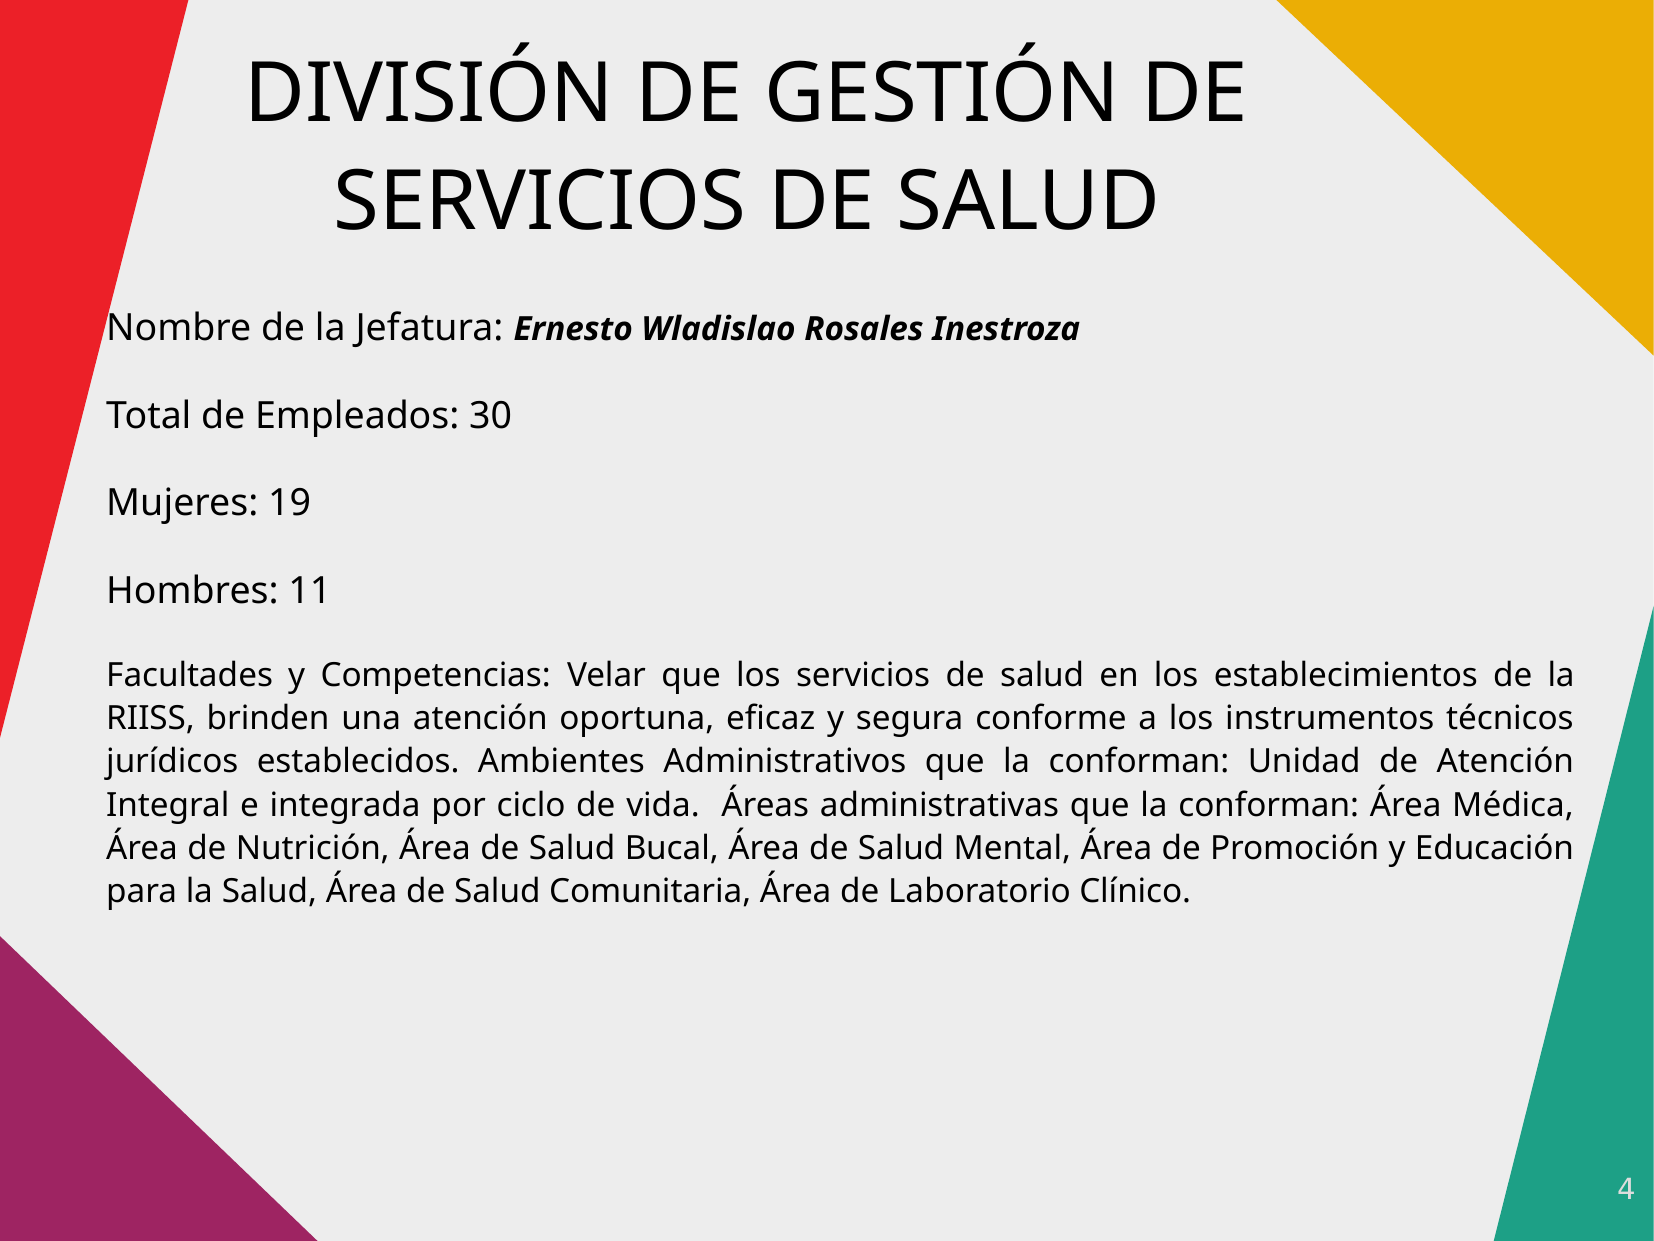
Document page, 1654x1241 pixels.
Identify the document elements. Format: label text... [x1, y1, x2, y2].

title DIVISIÓN DE GESTIÓN DE SERVICIOS DE SALUD [82, 30, 1412, 246]
text_box Nombre de la Jefatura: Ernesto Wladislao Rosales Inestroza Total de Empleados: 30 Mujeres: 19 Hombres: 11 Facultades y Competencias: Velar que los servicios de salud en los establecimientos de la RIISS, brinden una atención oportuna, eficaz y segura conforme a los instrumentos técnicos jurídicos establecidos. Ambientes Administrativos que la conforman: Unidad de Atención Integral e integrada por ciclo de vida. Áreas administrativas que la conforman: Área Médica, Área de Nutrición, Área de Salud Bucal, Área de Salud Mental, Área de Promoción y Educación para la Salud, Área de Salud Comunitaria, Área de Laboratorio Clínico. [106, 299, 1577, 1019]
